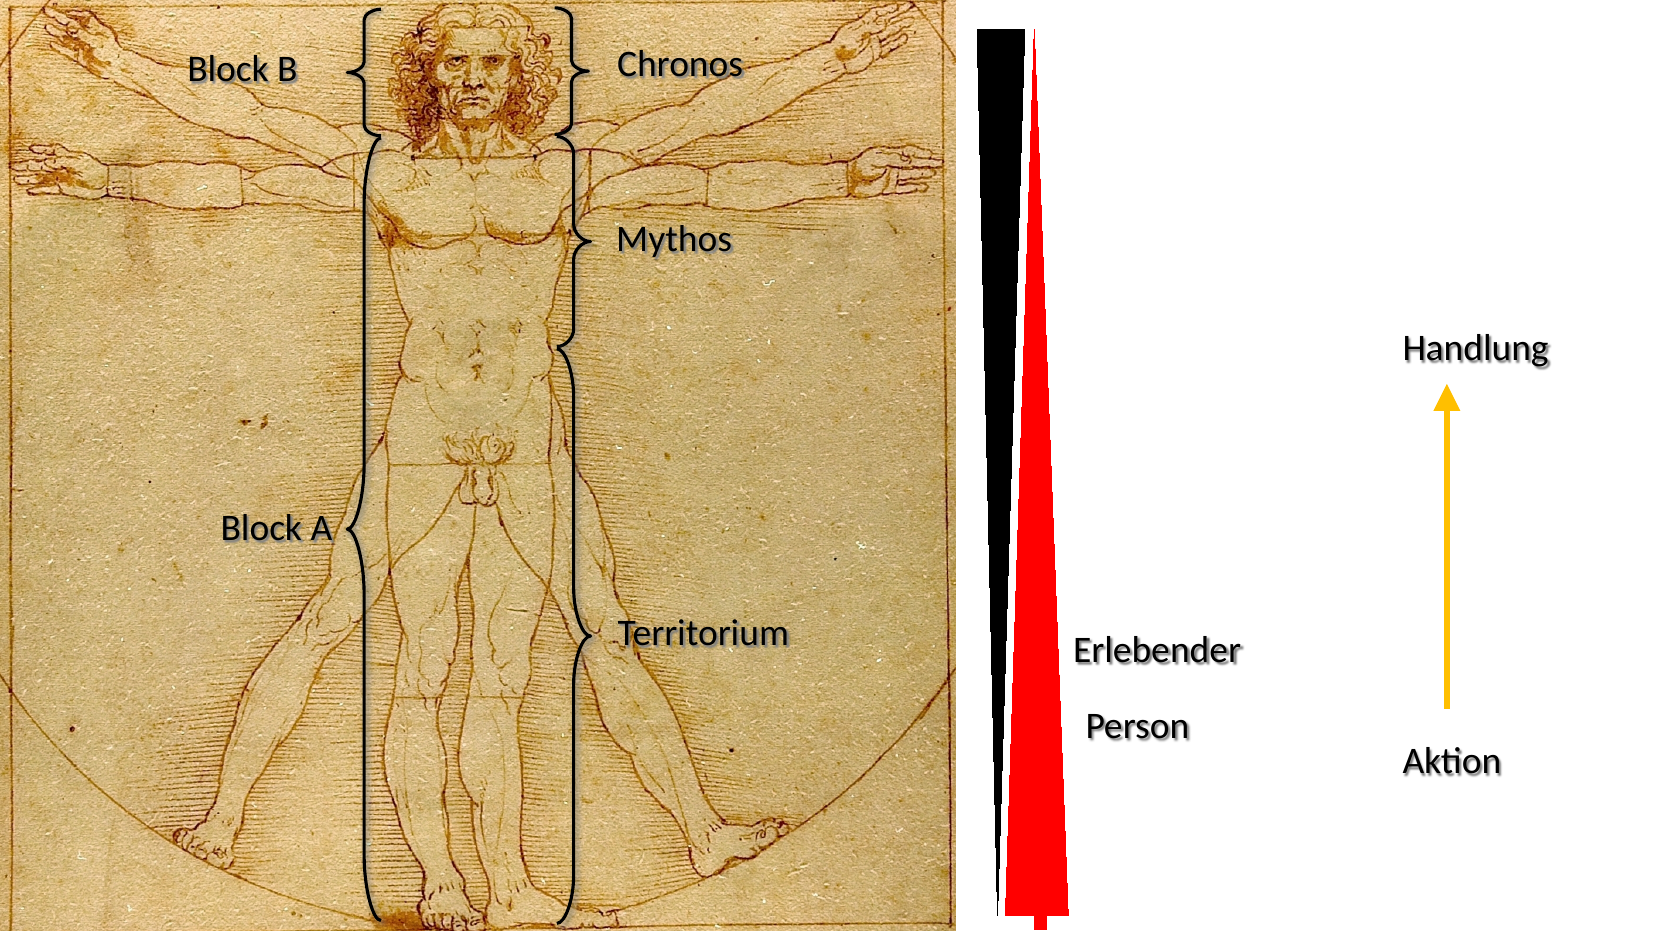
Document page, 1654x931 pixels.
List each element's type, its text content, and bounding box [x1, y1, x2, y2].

picture [0, 0, 956, 931]
text_box Mythos [601, 215, 748, 269]
text_box Chronos [602, 40, 759, 94]
text_box [1005, 29, 1069, 916]
text_box Person [1070, 702, 1397, 831]
text_box Territorium [602, 609, 805, 663]
text_box Erlebender [1058, 626, 1257, 679]
text_box Aktion [1387, 738, 1544, 791]
text_box Block B [172, 46, 313, 99]
text_box [977, 29, 1025, 916]
text_box Block A [205, 504, 348, 557]
text_box Handlung [1387, 324, 1620, 378]
